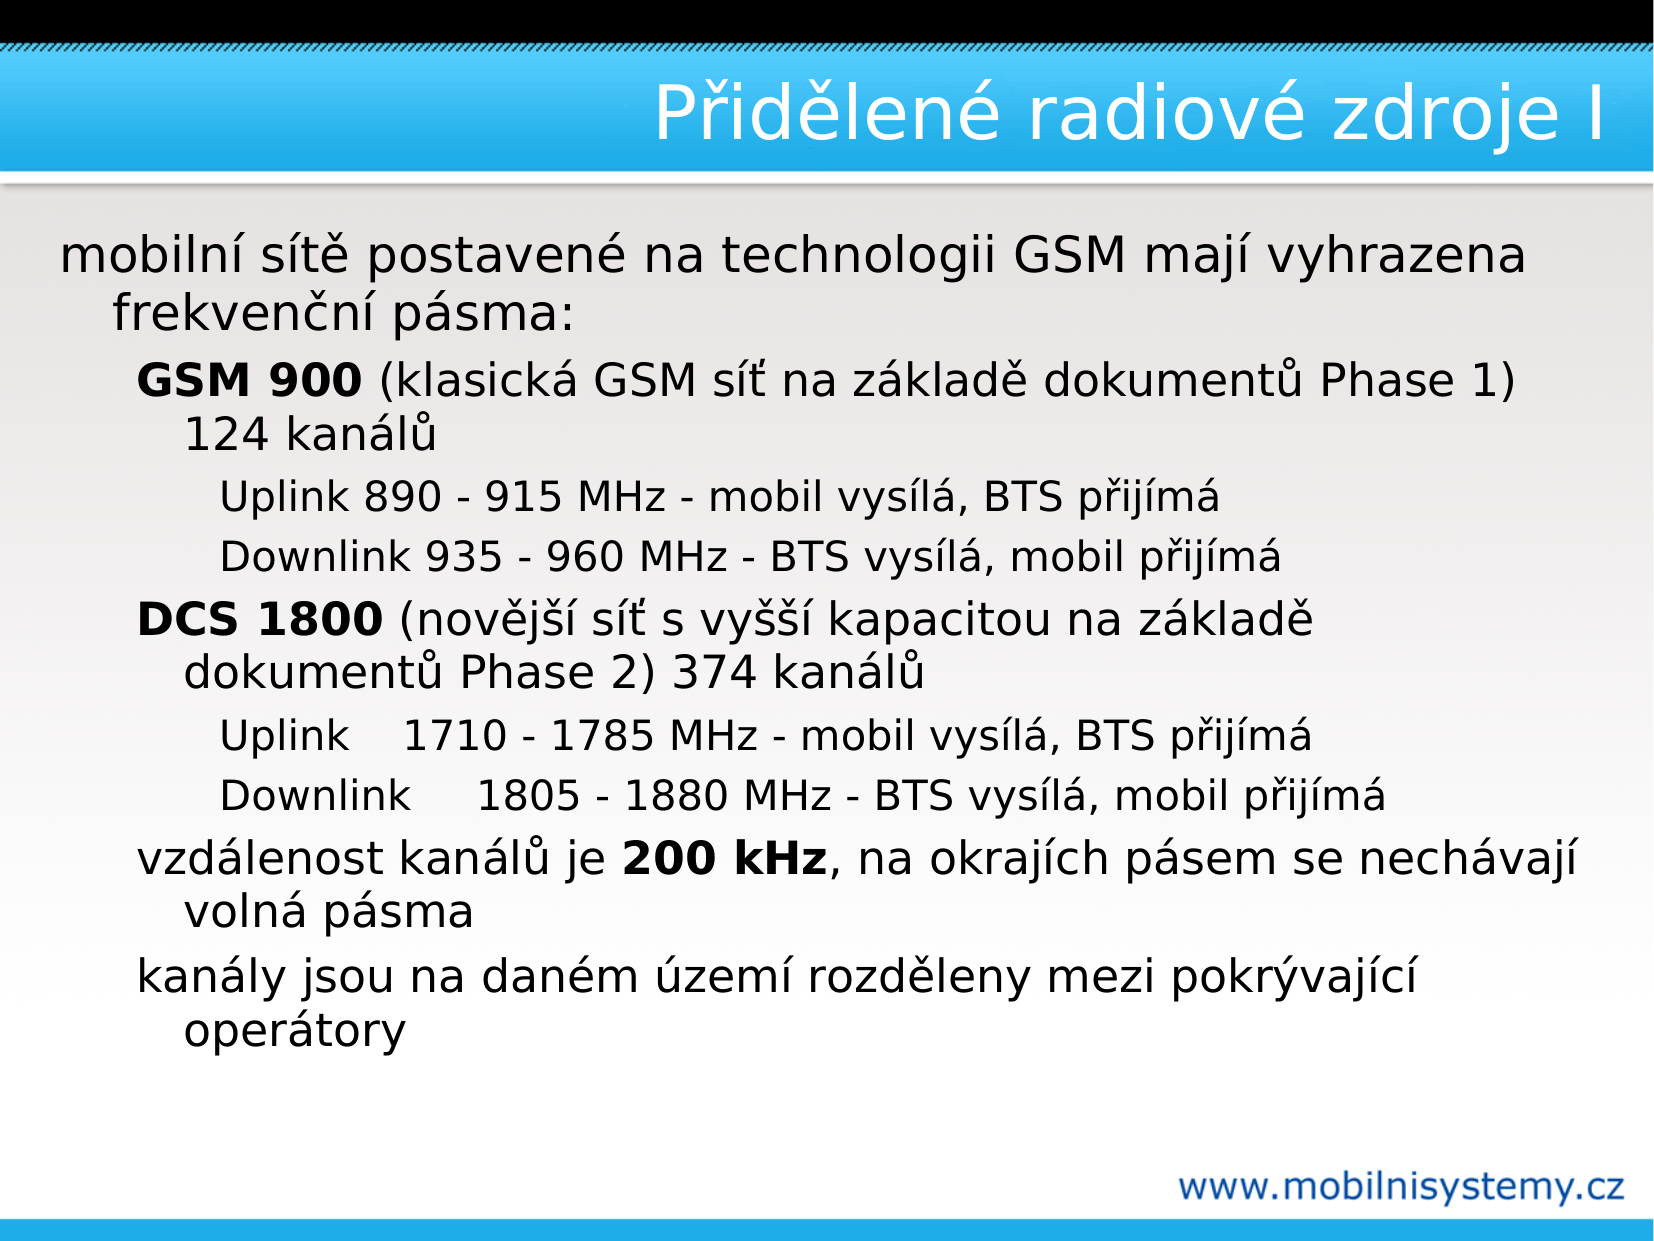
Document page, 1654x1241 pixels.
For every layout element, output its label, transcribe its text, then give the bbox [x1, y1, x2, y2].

list mobilní sítě postavené na technologii GSM mají vyhrazena frekvenční pásma: GSM 900 (klasická GSM síť na základě dokumentů Phase 1) 124 kanálů Uplink 890 - 915 MHz - mobil vysílá, BTS přijímá Downlink 935 - 960 MHz - BTS vysílá, mobil přijímá DCS 1800 (novější síť s vyšší kapacitou na základě dokumentů Phase 2) 374 kanálů Uplink 1710 - 1785 MHz - mobil vysílá, BTS přijímá Downlink 1805 - 1880 MHz - BTS vysílá, mobil přijímá vzdálenost kanálů je 200 kHz, na okrajích pásem se nechávají volná pásma kanály jsou na daném území rozděleny mezi pokrývající operátory [32, 218, 1595, 1152]
picture [0, 0, 1654, 1241]
title Přidělené radiové zdroje I [29, 41, 1624, 185]
